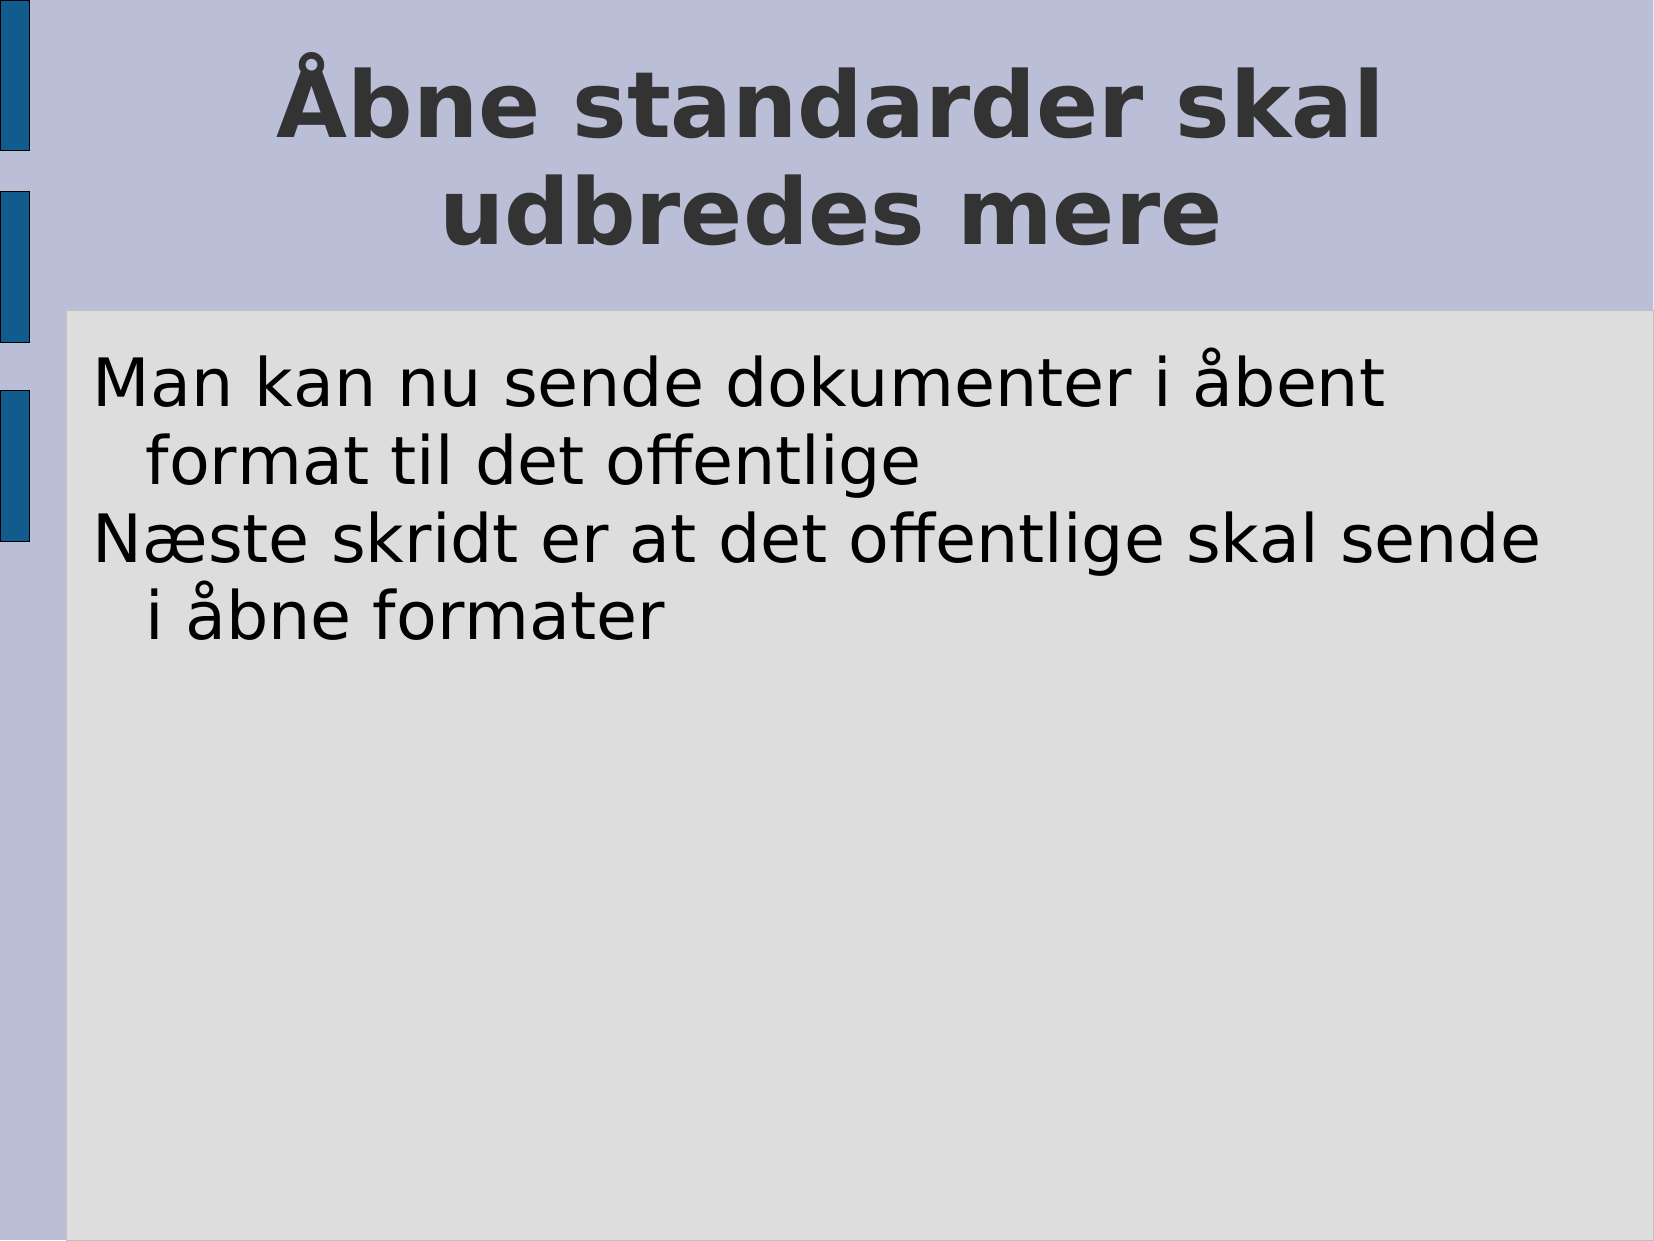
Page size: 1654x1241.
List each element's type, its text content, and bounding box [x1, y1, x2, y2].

title Åbne standarder skal udbredes mere [125, 51, 1538, 267]
list Man kan nu sende dokumenter i åbent format til det offentlige Næste skridt er at det offentlige skal sende i åbne formater [75, 344, 1576, 1127]
